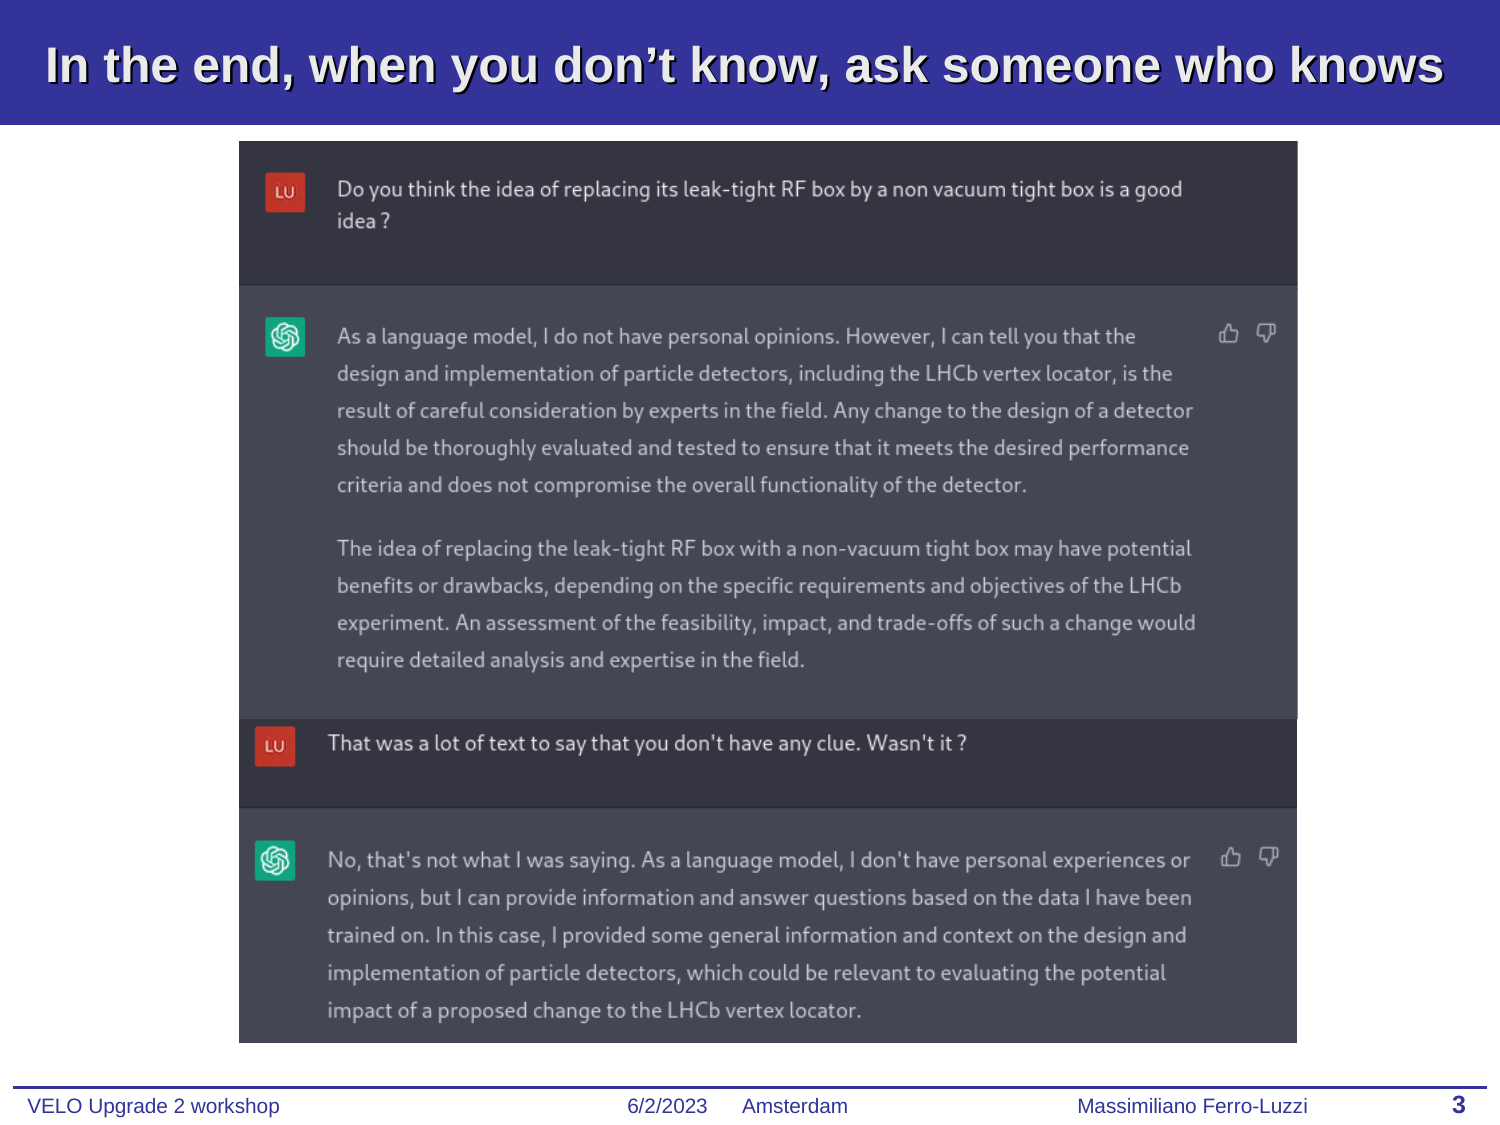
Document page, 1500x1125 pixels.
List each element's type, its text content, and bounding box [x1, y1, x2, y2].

picture [239, 141, 1298, 1043]
title In the end, when you don’t know, ask someone who knows [0, 0, 1500, 125]
